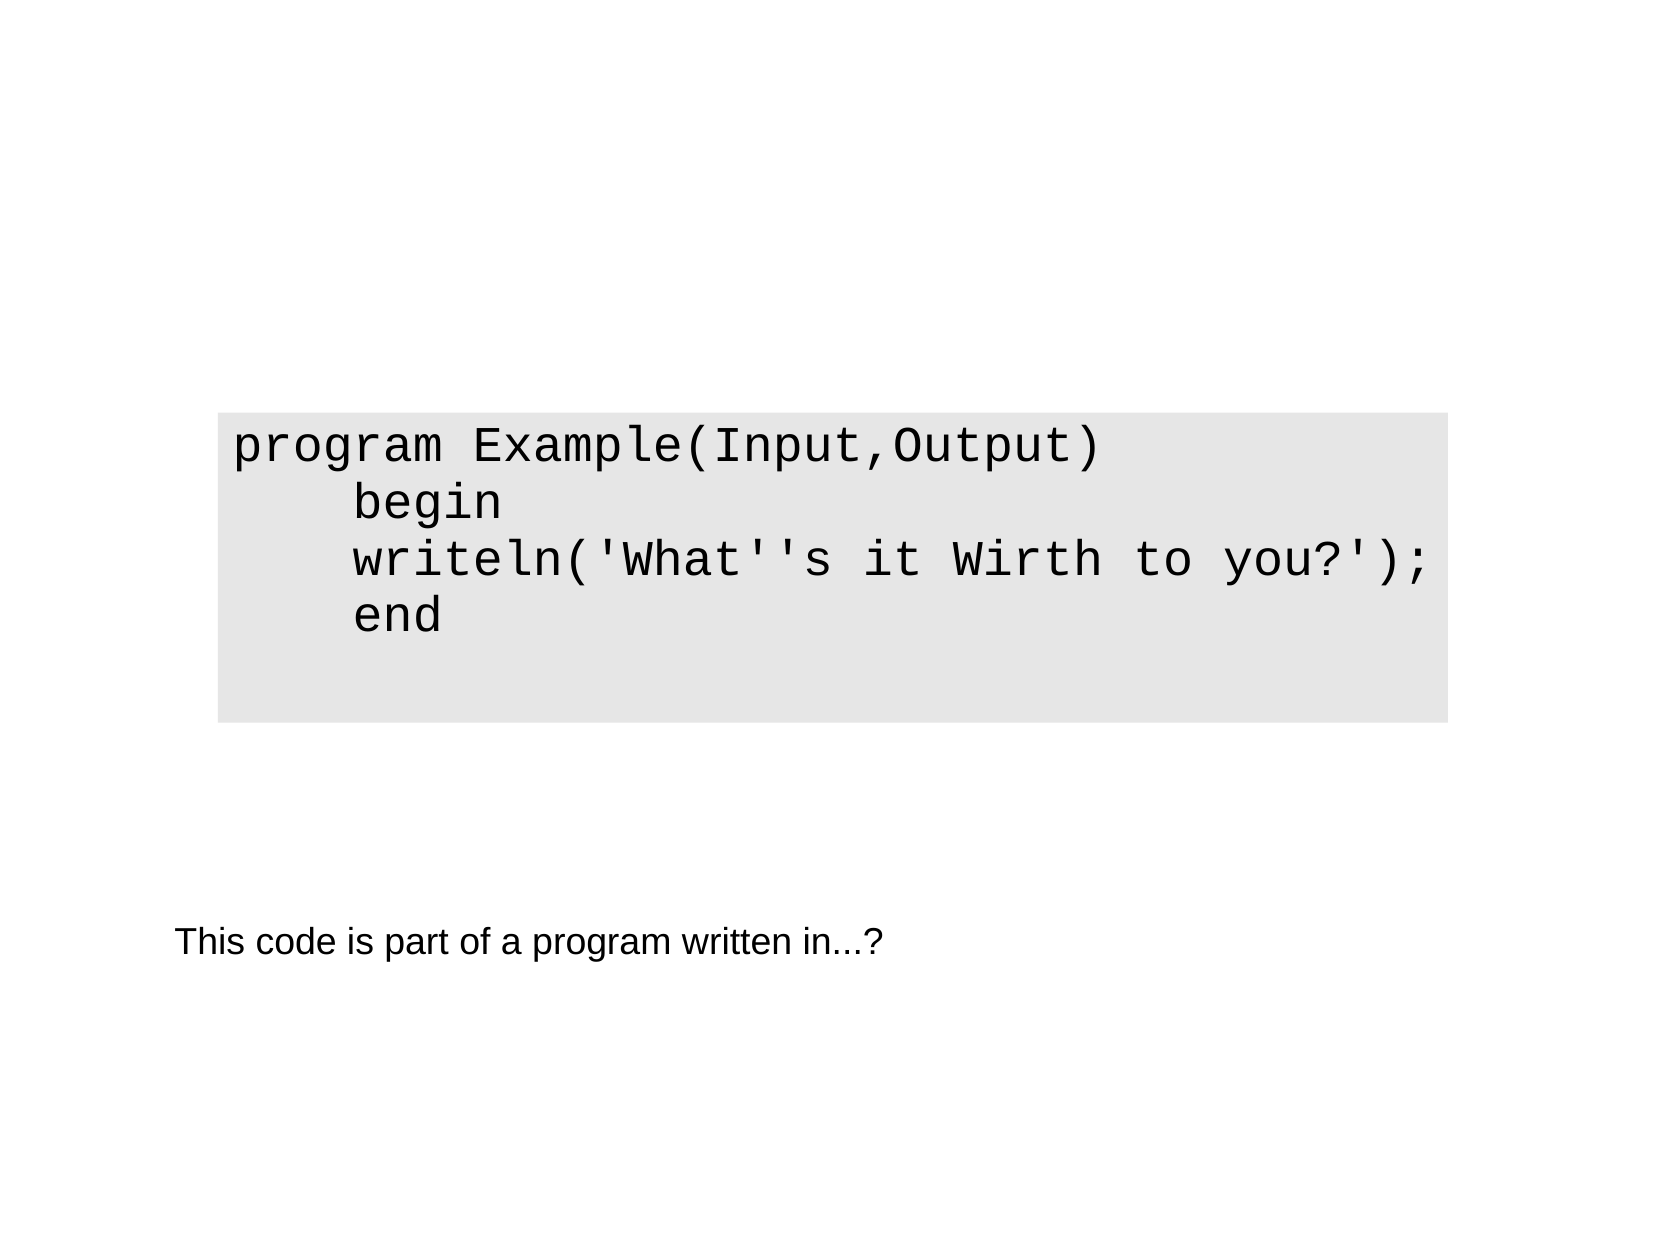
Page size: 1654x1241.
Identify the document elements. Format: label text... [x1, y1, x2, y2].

text_box This code is part of a program written in...? [159, 913, 901, 971]
text_box program Example(Input,Output) begin writeln('What''s it Wirth to you?'); end [217, 412, 1448, 722]
